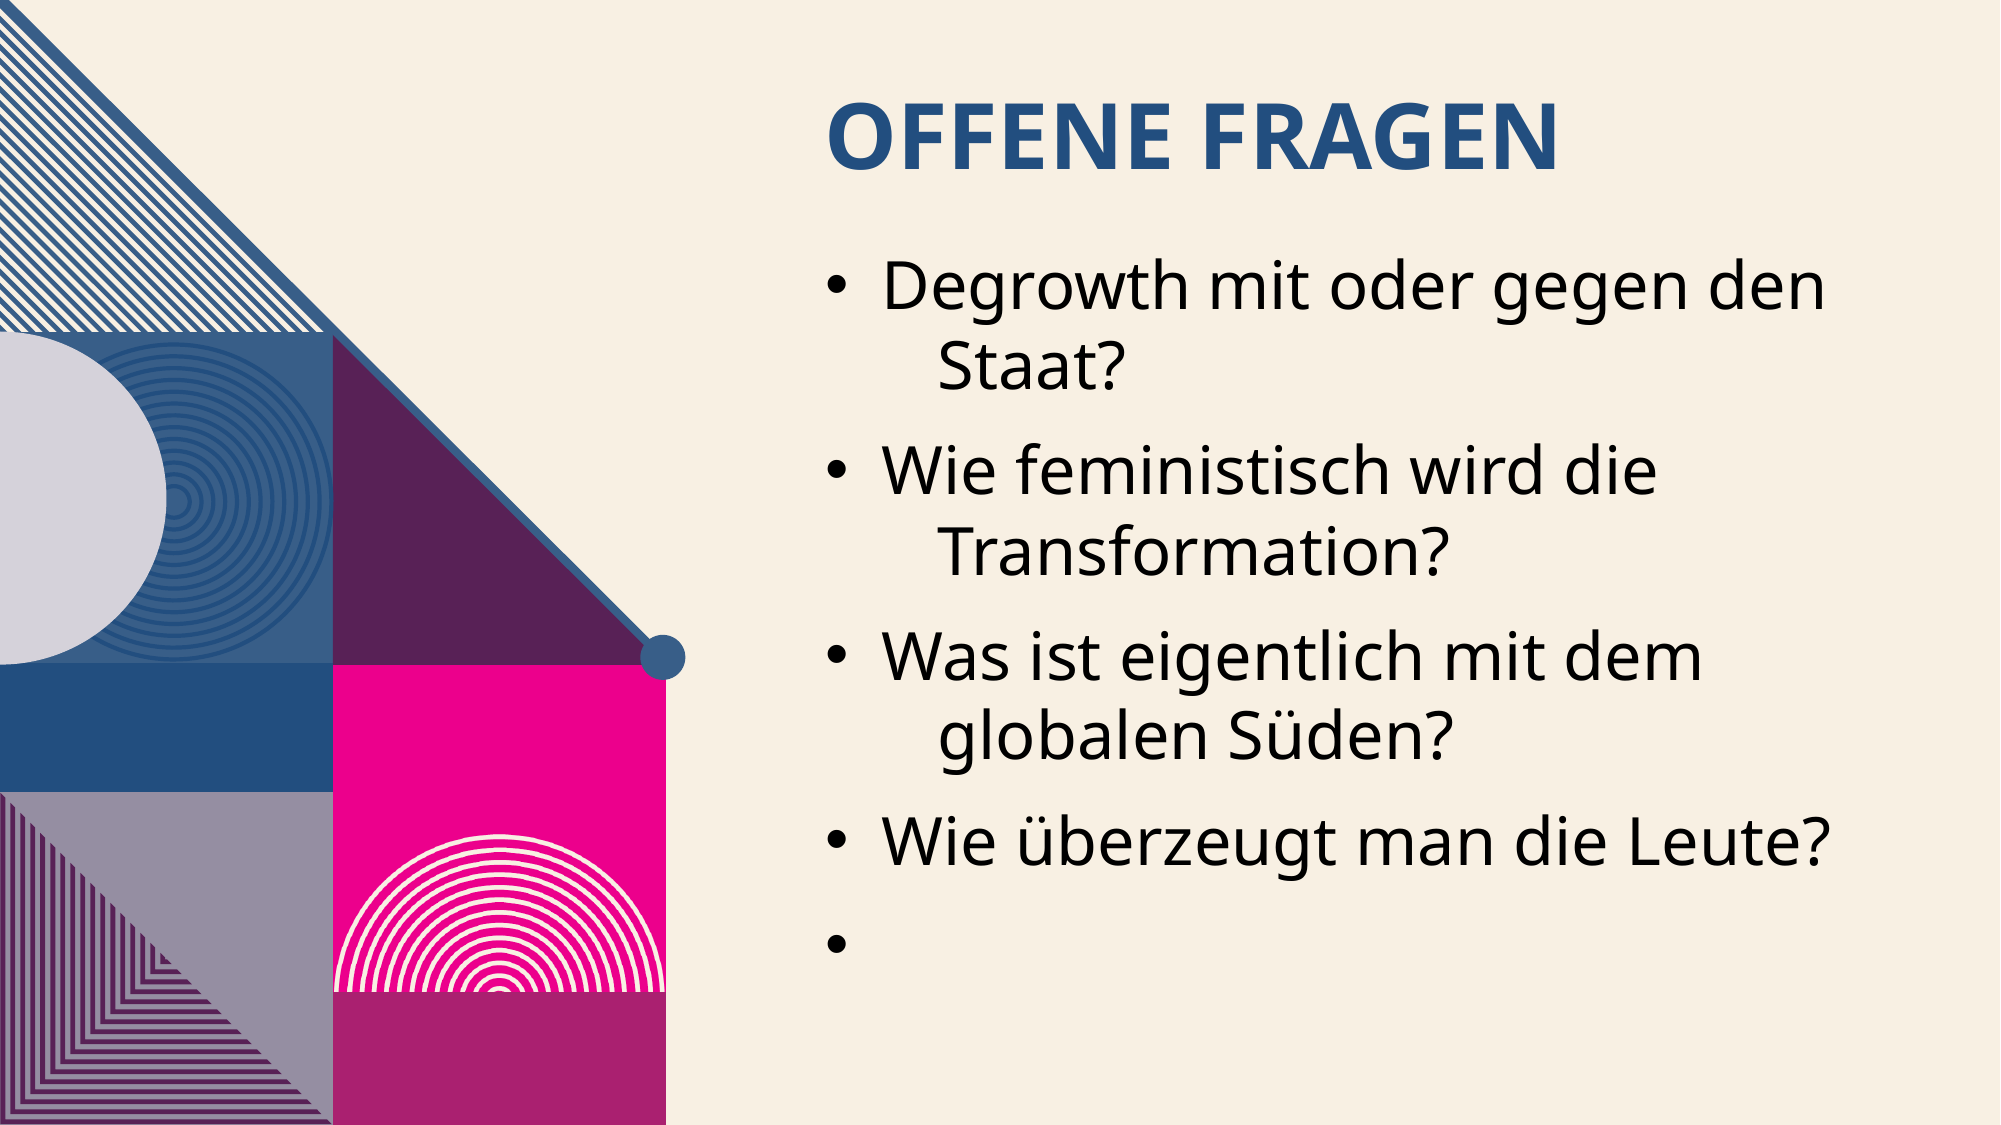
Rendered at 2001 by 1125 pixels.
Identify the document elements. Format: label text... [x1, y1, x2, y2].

title Offene Fragen [809, 70, 1850, 197]
list Degrowth mit oder gegen den Staat? Wie feministisch wird die Transformation? Was ist eigentlich mit dem globalen Süden? Wie überzeugt man die Leute? [810, 235, 1851, 1101]
